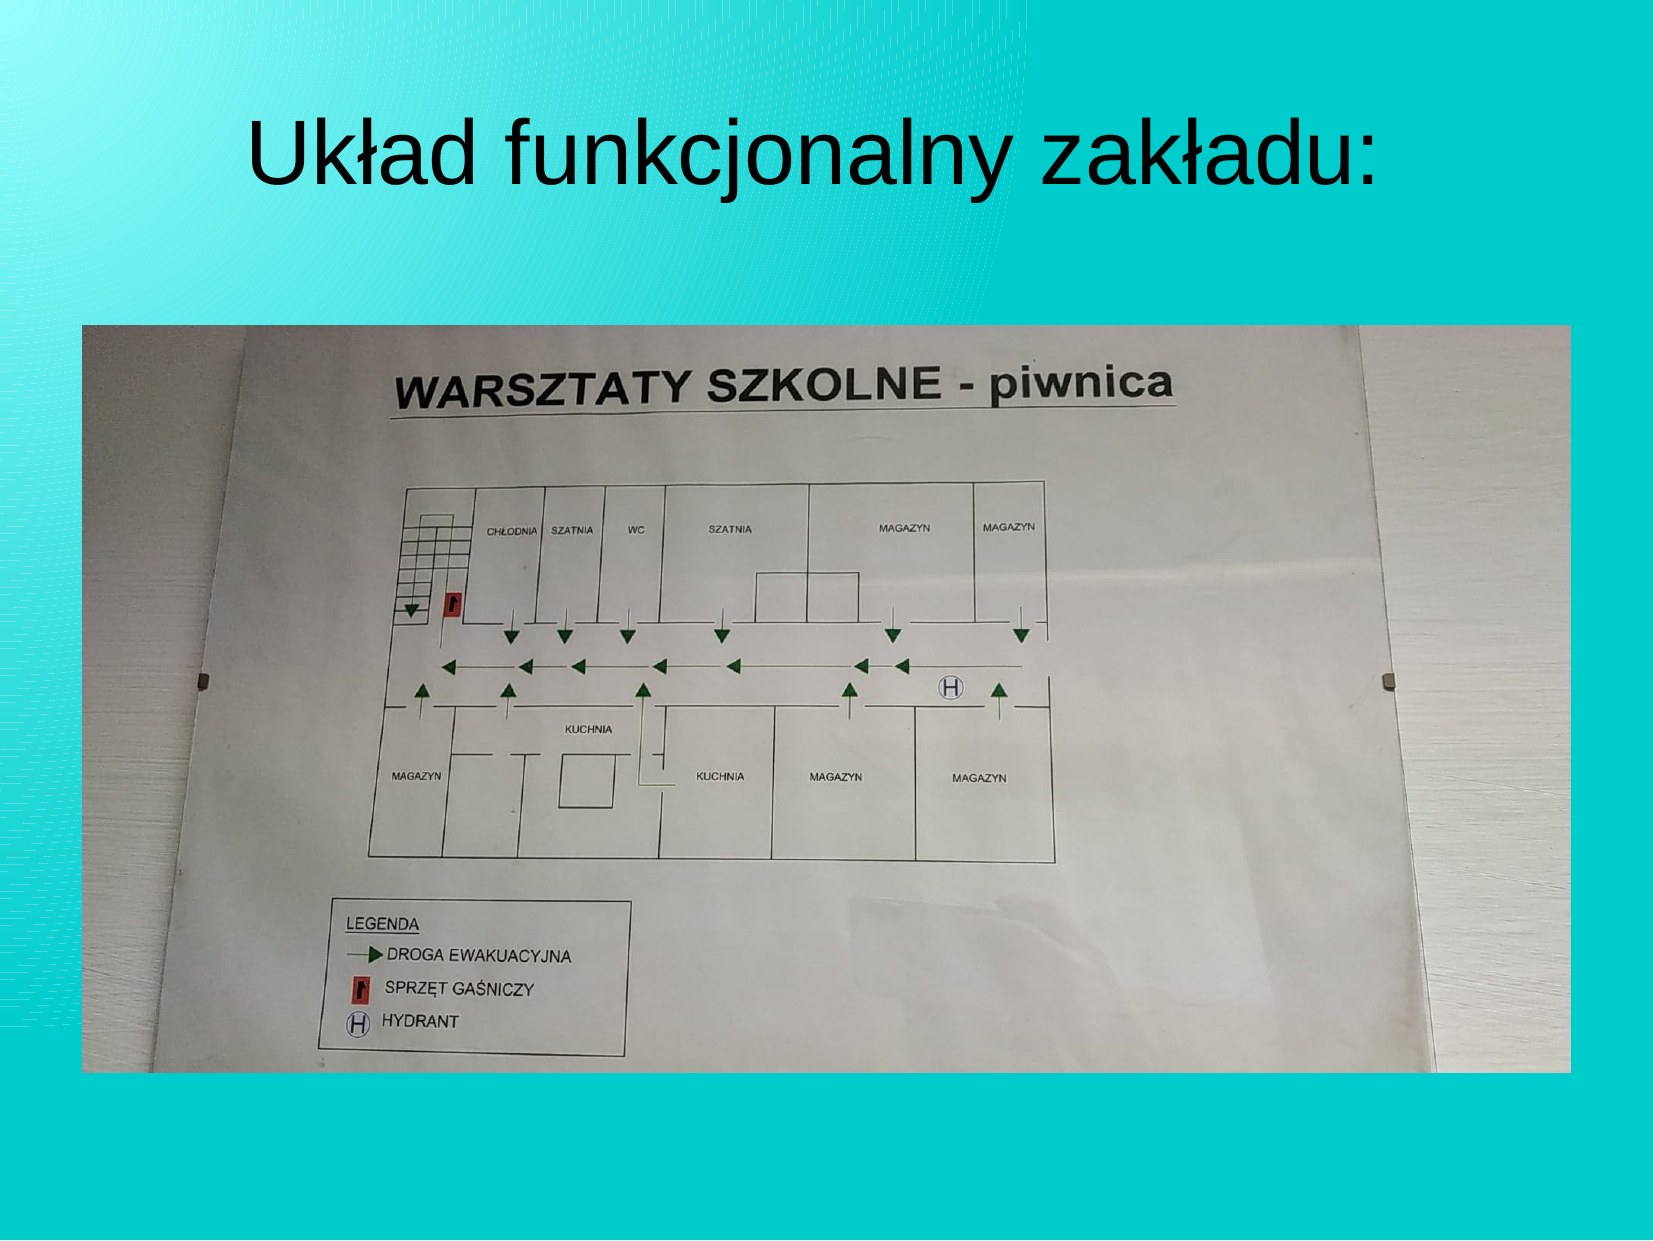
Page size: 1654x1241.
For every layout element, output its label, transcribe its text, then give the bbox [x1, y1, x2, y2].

picture [82, 325, 1571, 1073]
title Układ funkcjonalny zakładu: [82, 49, 1571, 257]
